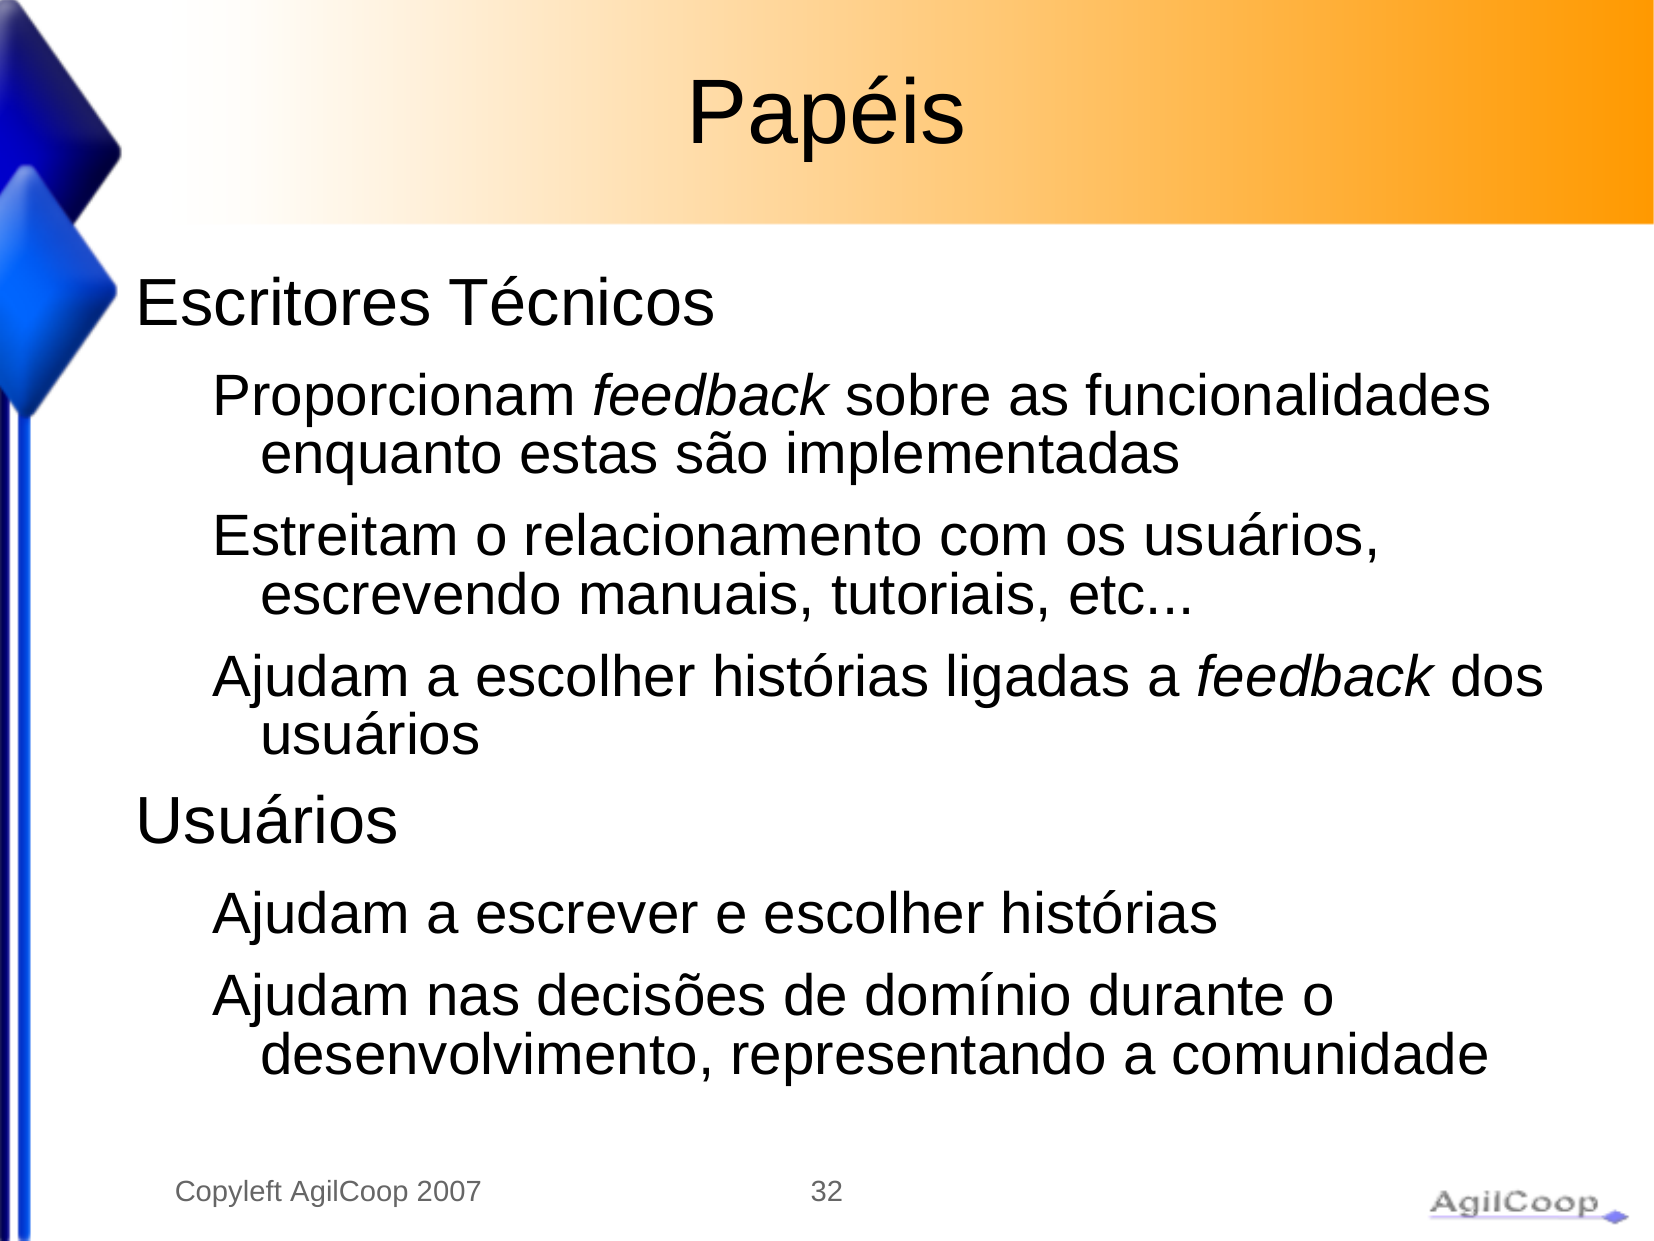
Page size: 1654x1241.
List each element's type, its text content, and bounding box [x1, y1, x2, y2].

title Papéis [82, 8, 1571, 216]
picture [0, 0, 1654, 1241]
list Escritores Técnicos Proporcionam feedback sobre as funcionalidades enquanto estas são implementadas Estreitam o relacionamento com os usuários, escrevendo manuais, tutoriais, etc... Ajudam a escolher histórias ligadas a feedback dos usuários Usuários Ajudam a escrever e escolher histórias Ajudam nas decisões de domínio durante o desenvolvimento, representando a comunidade [118, 271, 1607, 1123]
